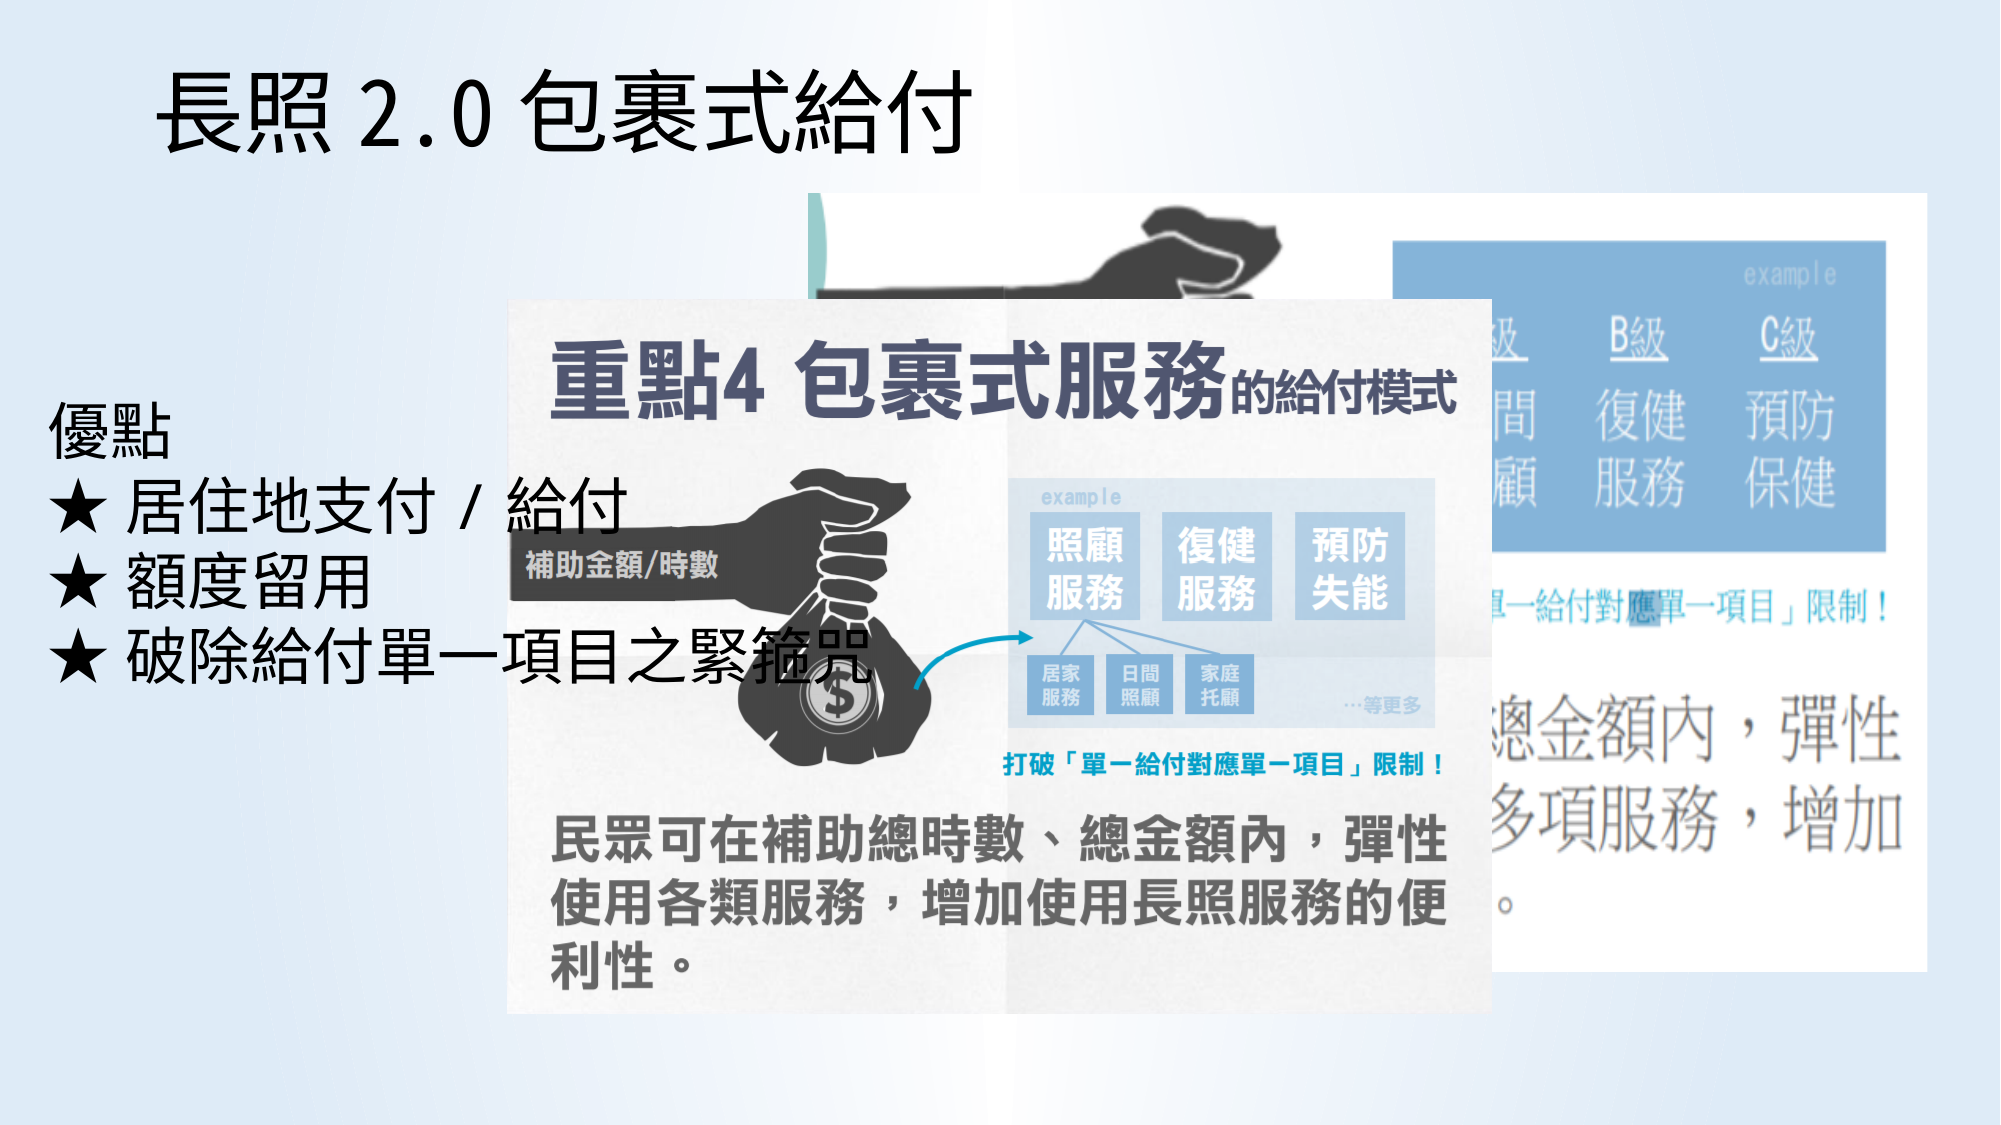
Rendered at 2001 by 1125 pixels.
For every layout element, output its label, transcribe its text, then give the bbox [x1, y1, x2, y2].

text_box 優點 ★居住地支付/給付 ★額度留用 ★破除給付單一項目之緊箍咒 [33, 384, 950, 775]
picture [507, 193, 1928, 1014]
title 長照2.0包裹式給付 [137, 59, 1863, 278]
